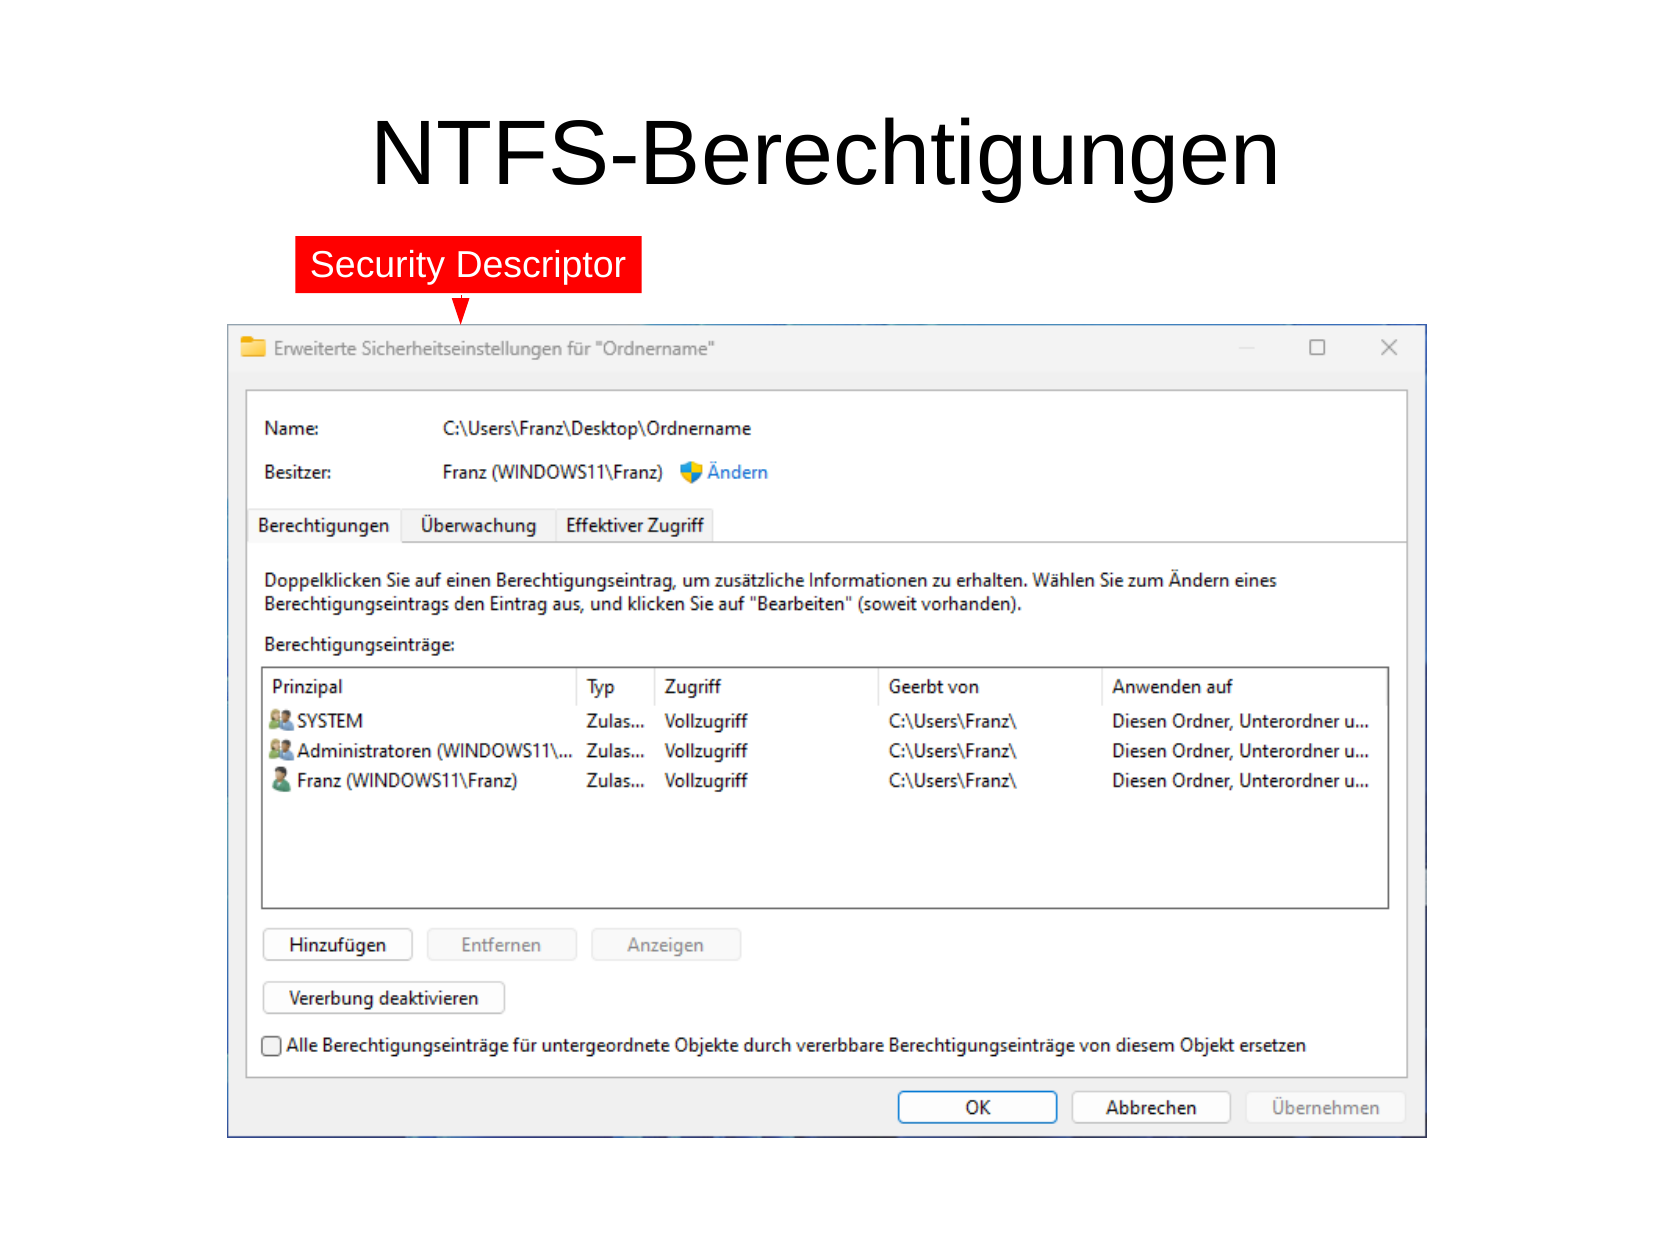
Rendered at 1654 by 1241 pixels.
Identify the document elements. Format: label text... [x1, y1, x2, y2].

title NTFS-Berechtigungen [82, 56, 1571, 250]
picture [227, 324, 1427, 1138]
text_box Security Descriptor [295, 236, 642, 294]
